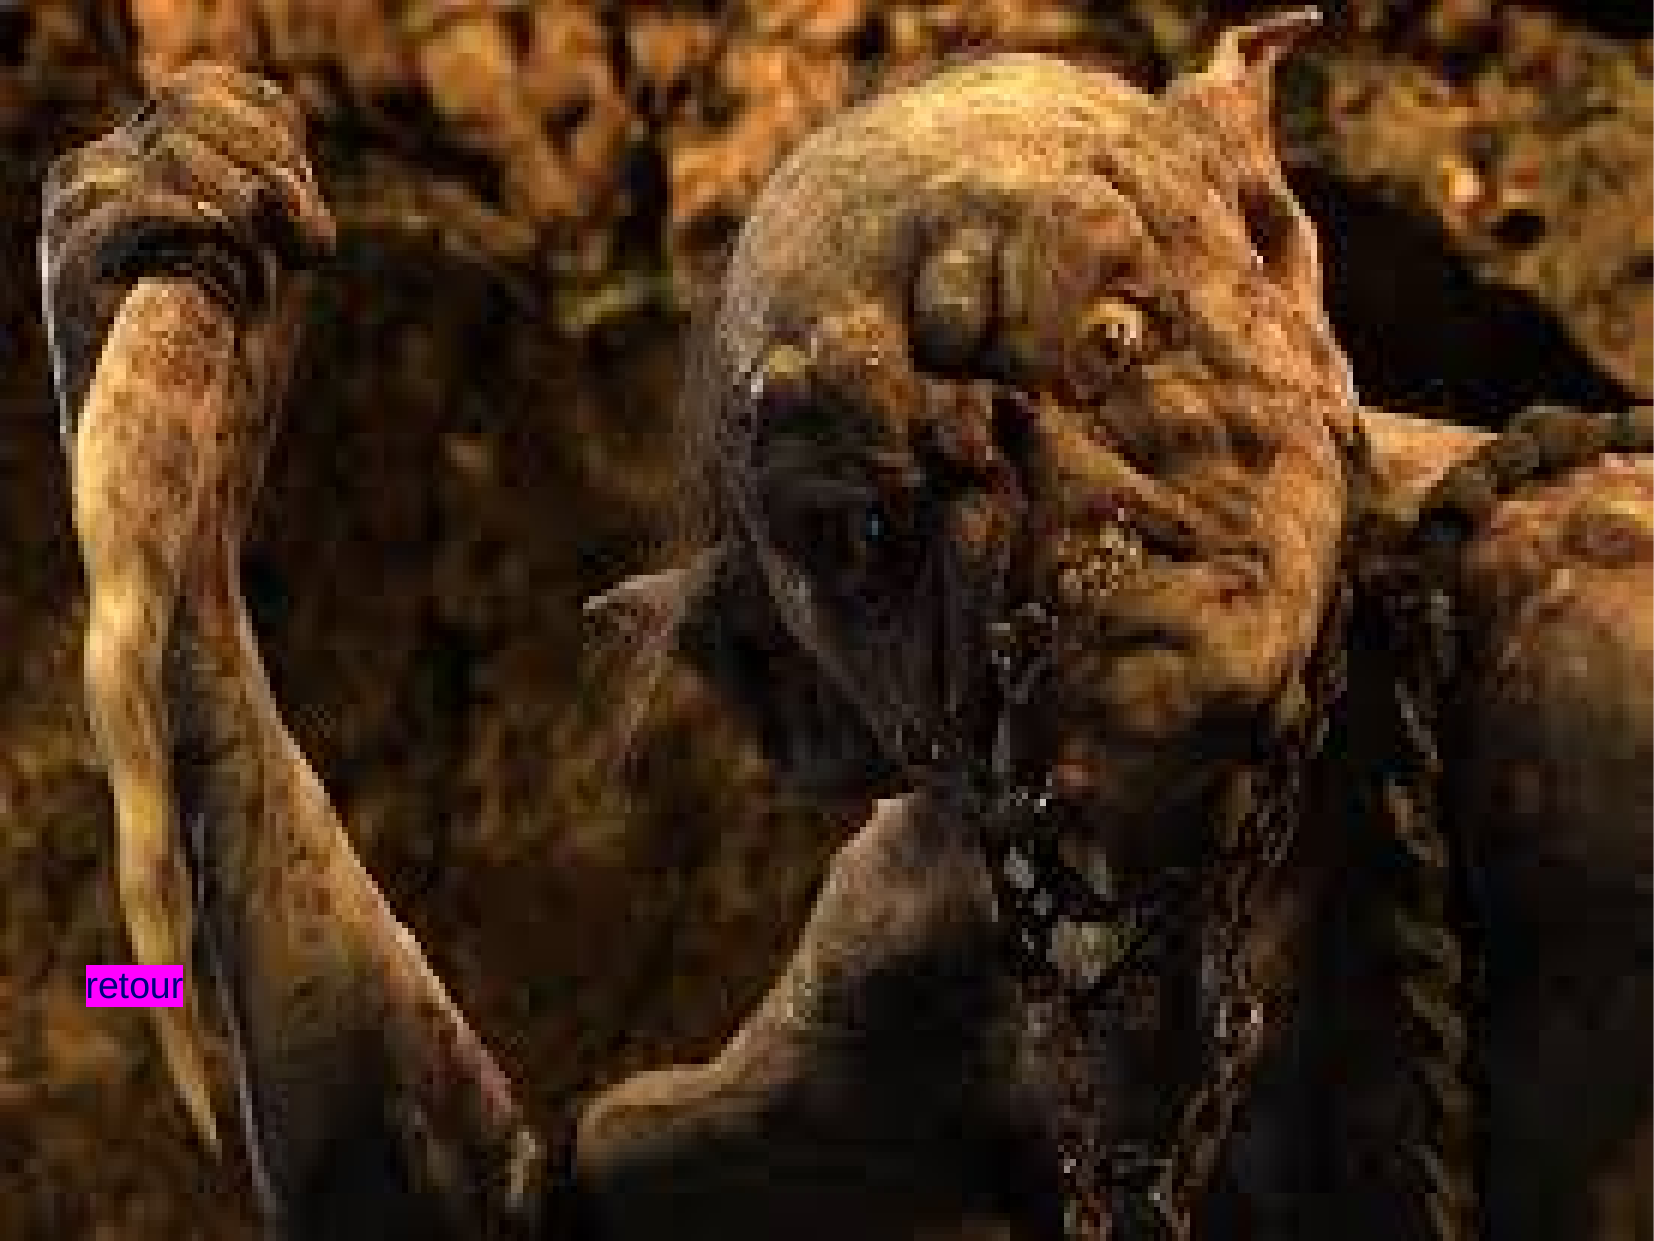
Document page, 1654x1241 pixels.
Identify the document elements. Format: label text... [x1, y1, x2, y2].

text_box retour [70, 957, 228, 1028]
picture [0, 0, 1654, 1241]
